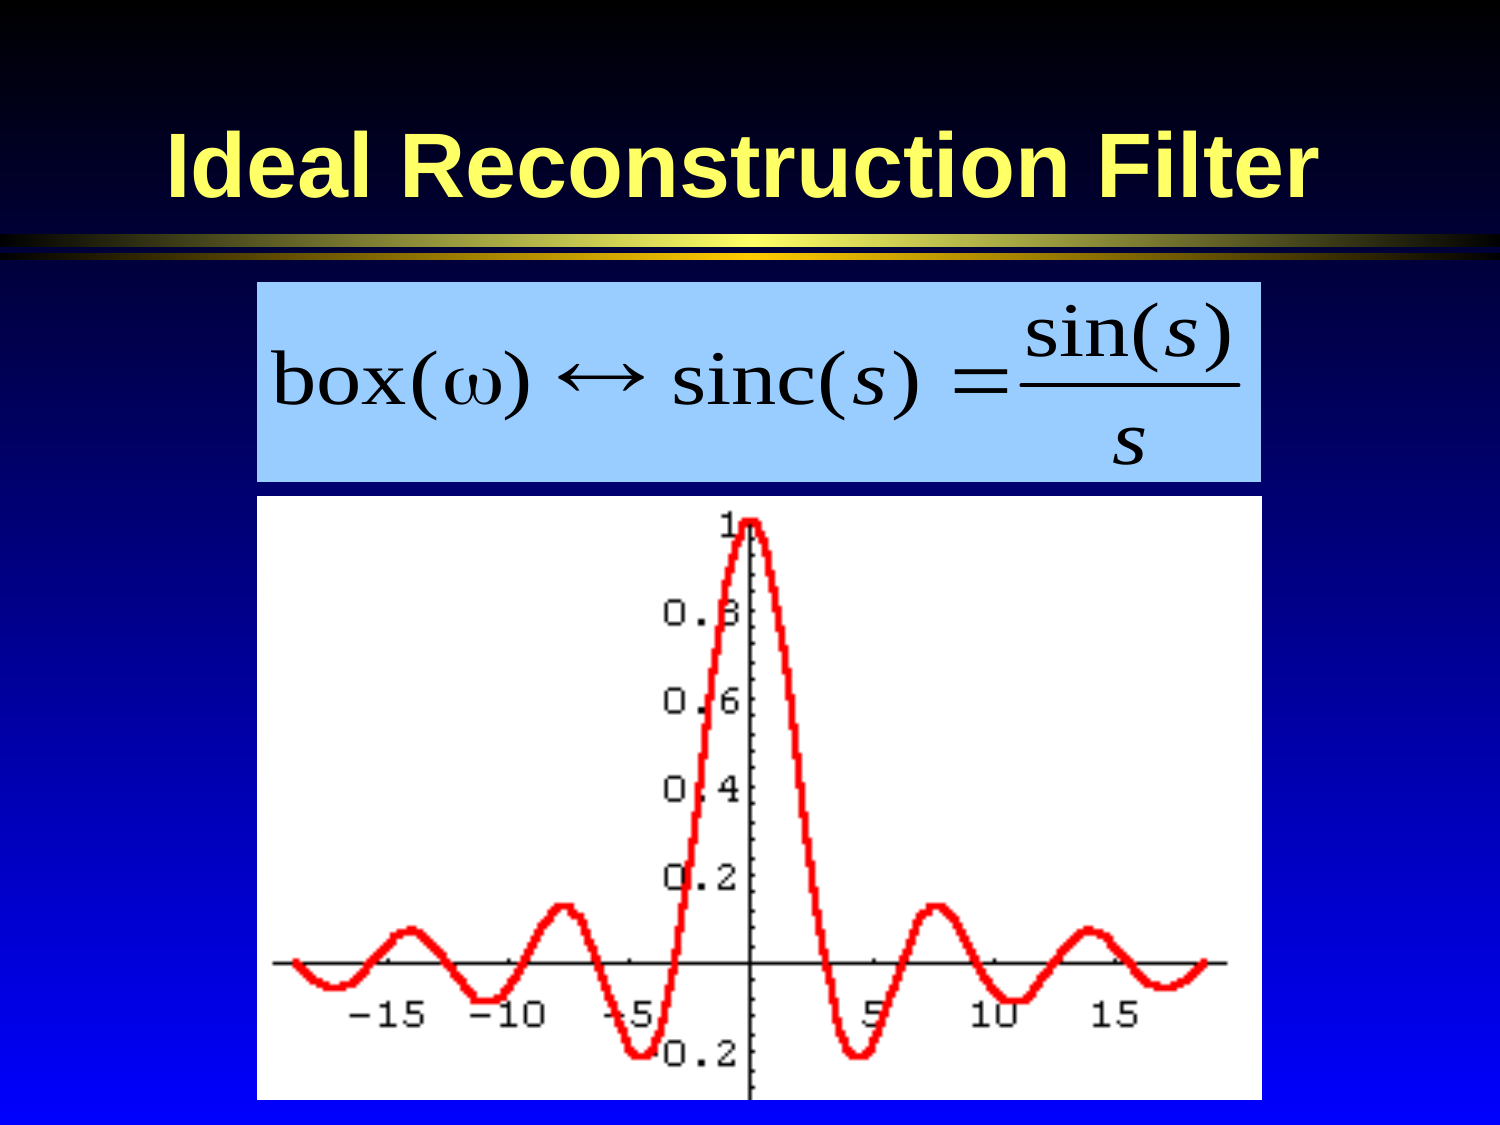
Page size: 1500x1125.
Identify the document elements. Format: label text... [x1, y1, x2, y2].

title Ideal Reconstruction Filter [99, 37, 1388, 225]
chart [257, 282, 1261, 482]
picture [257, 496, 1262, 1101]
